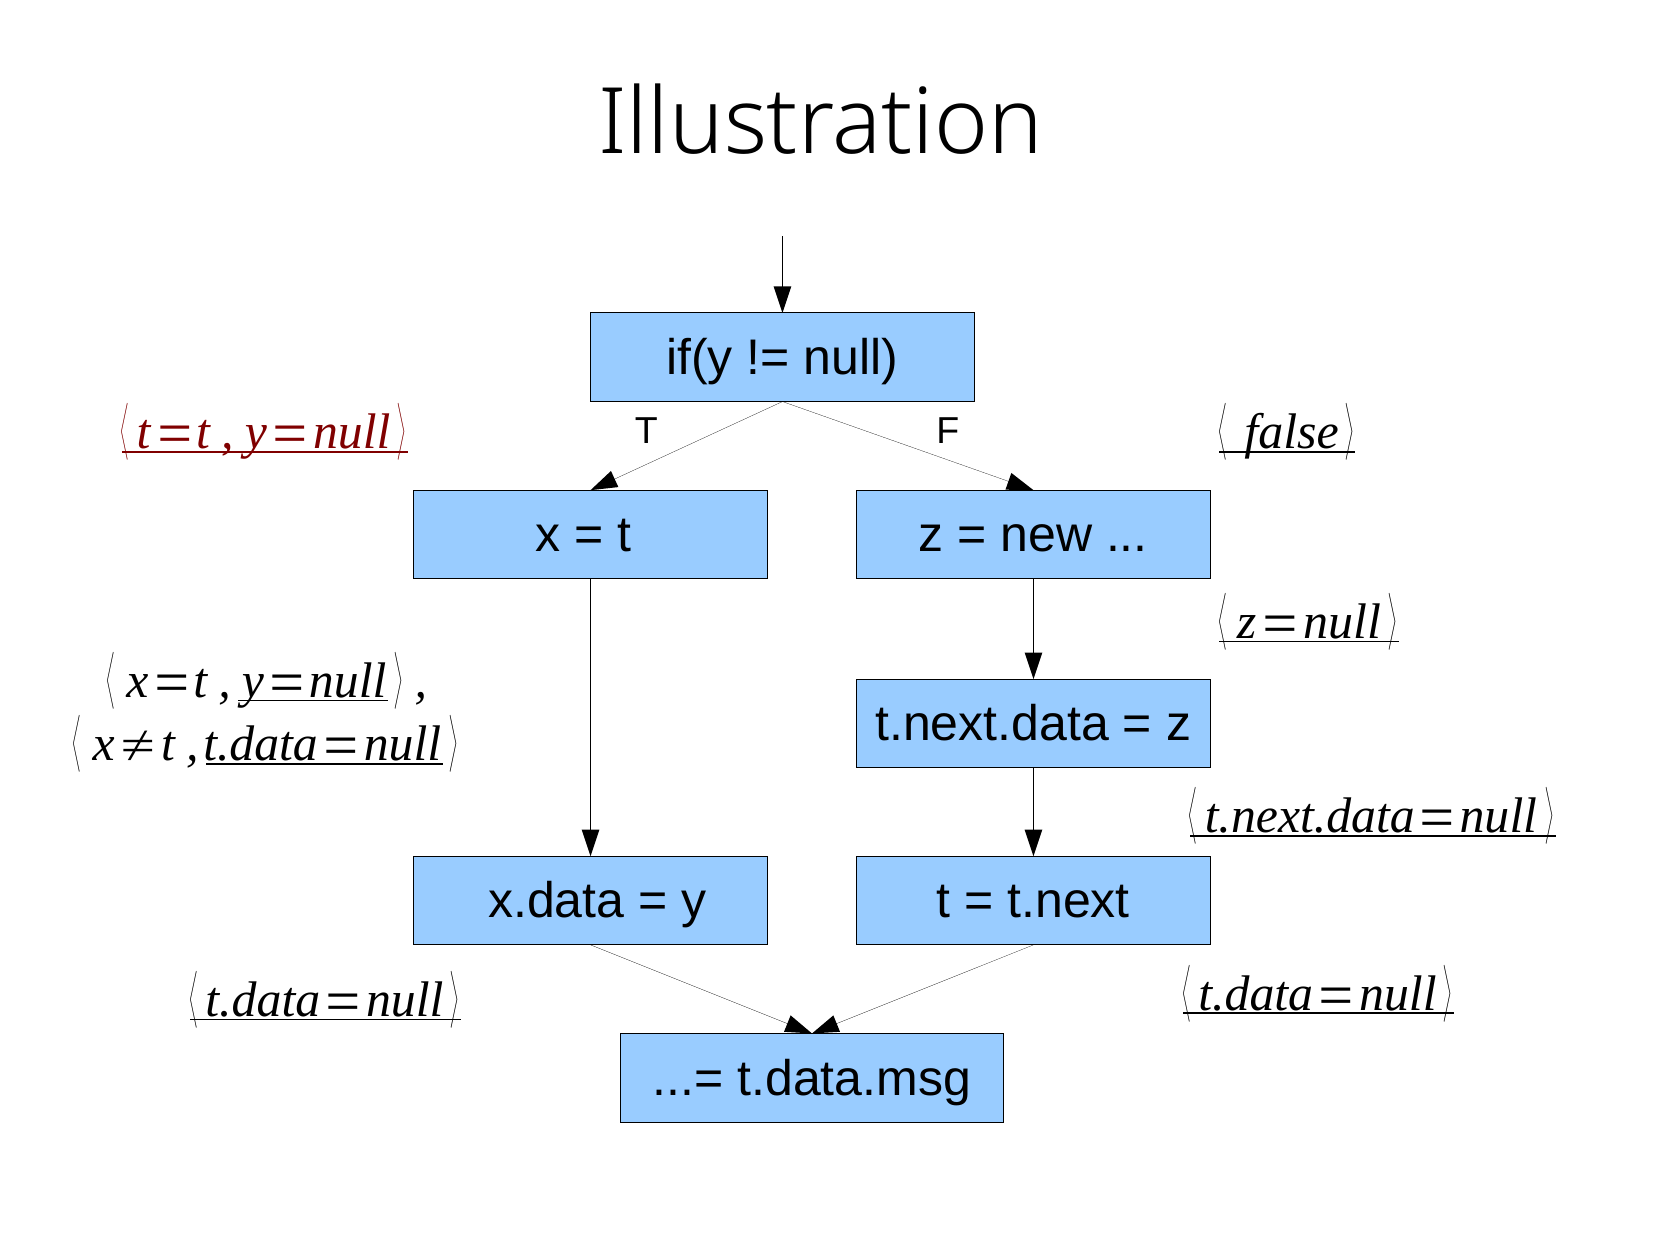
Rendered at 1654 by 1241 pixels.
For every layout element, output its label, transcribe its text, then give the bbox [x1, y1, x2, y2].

text_box ...= t.data.msg [620, 1033, 1004, 1123]
text_box x = t [413, 490, 768, 579]
chart [112, 401, 416, 463]
text_box t = t.next [856, 856, 1211, 945]
text_box if(y != null) [590, 312, 975, 402]
chart [1181, 785, 1564, 847]
chart [65, 649, 467, 776]
chart [1174, 962, 1463, 1024]
chart [1210, 590, 1408, 653]
text_box z = new ... [856, 490, 1211, 579]
chart [1210, 401, 1364, 463]
chart [181, 968, 470, 1031]
text_box x.data = y [413, 856, 768, 945]
text_box F [921, 401, 975, 459]
text_box t.next.data = z [856, 679, 1211, 768]
title Illustration [76, 58, 1565, 178]
text_box T [620, 401, 673, 459]
